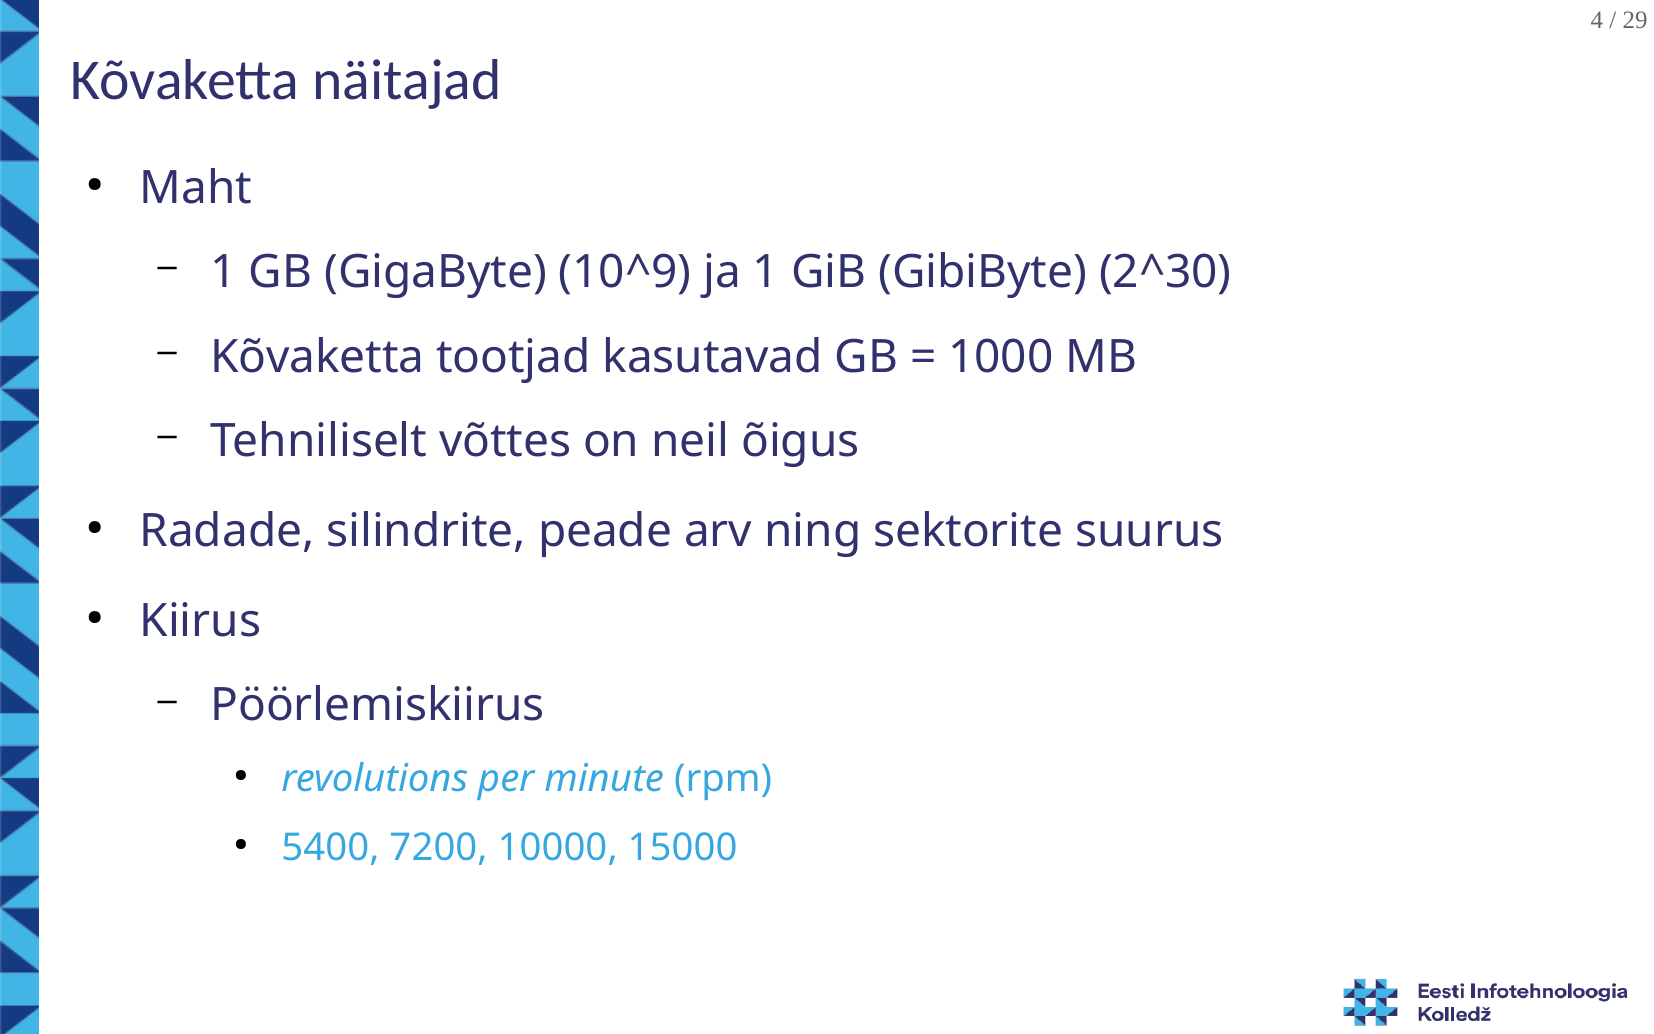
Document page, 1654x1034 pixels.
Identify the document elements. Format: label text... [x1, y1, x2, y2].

title Kõvaketta näitajad [70, 41, 1630, 130]
list Maht 1 GB (GigaByte) (10^9) ja 1 GiB (GibiByte) (2^30) Kõvaketta tootjad kasutavad GB = 1000 MB Tehniliselt võttes on neil õigus Radade, silindrite, peade arv ning sektorite suurus Kiirus Pöörlemiskiirus revolutions per minute (rpm) 5400, 7200, 10000, 15000 [68, 153, 1630, 957]
